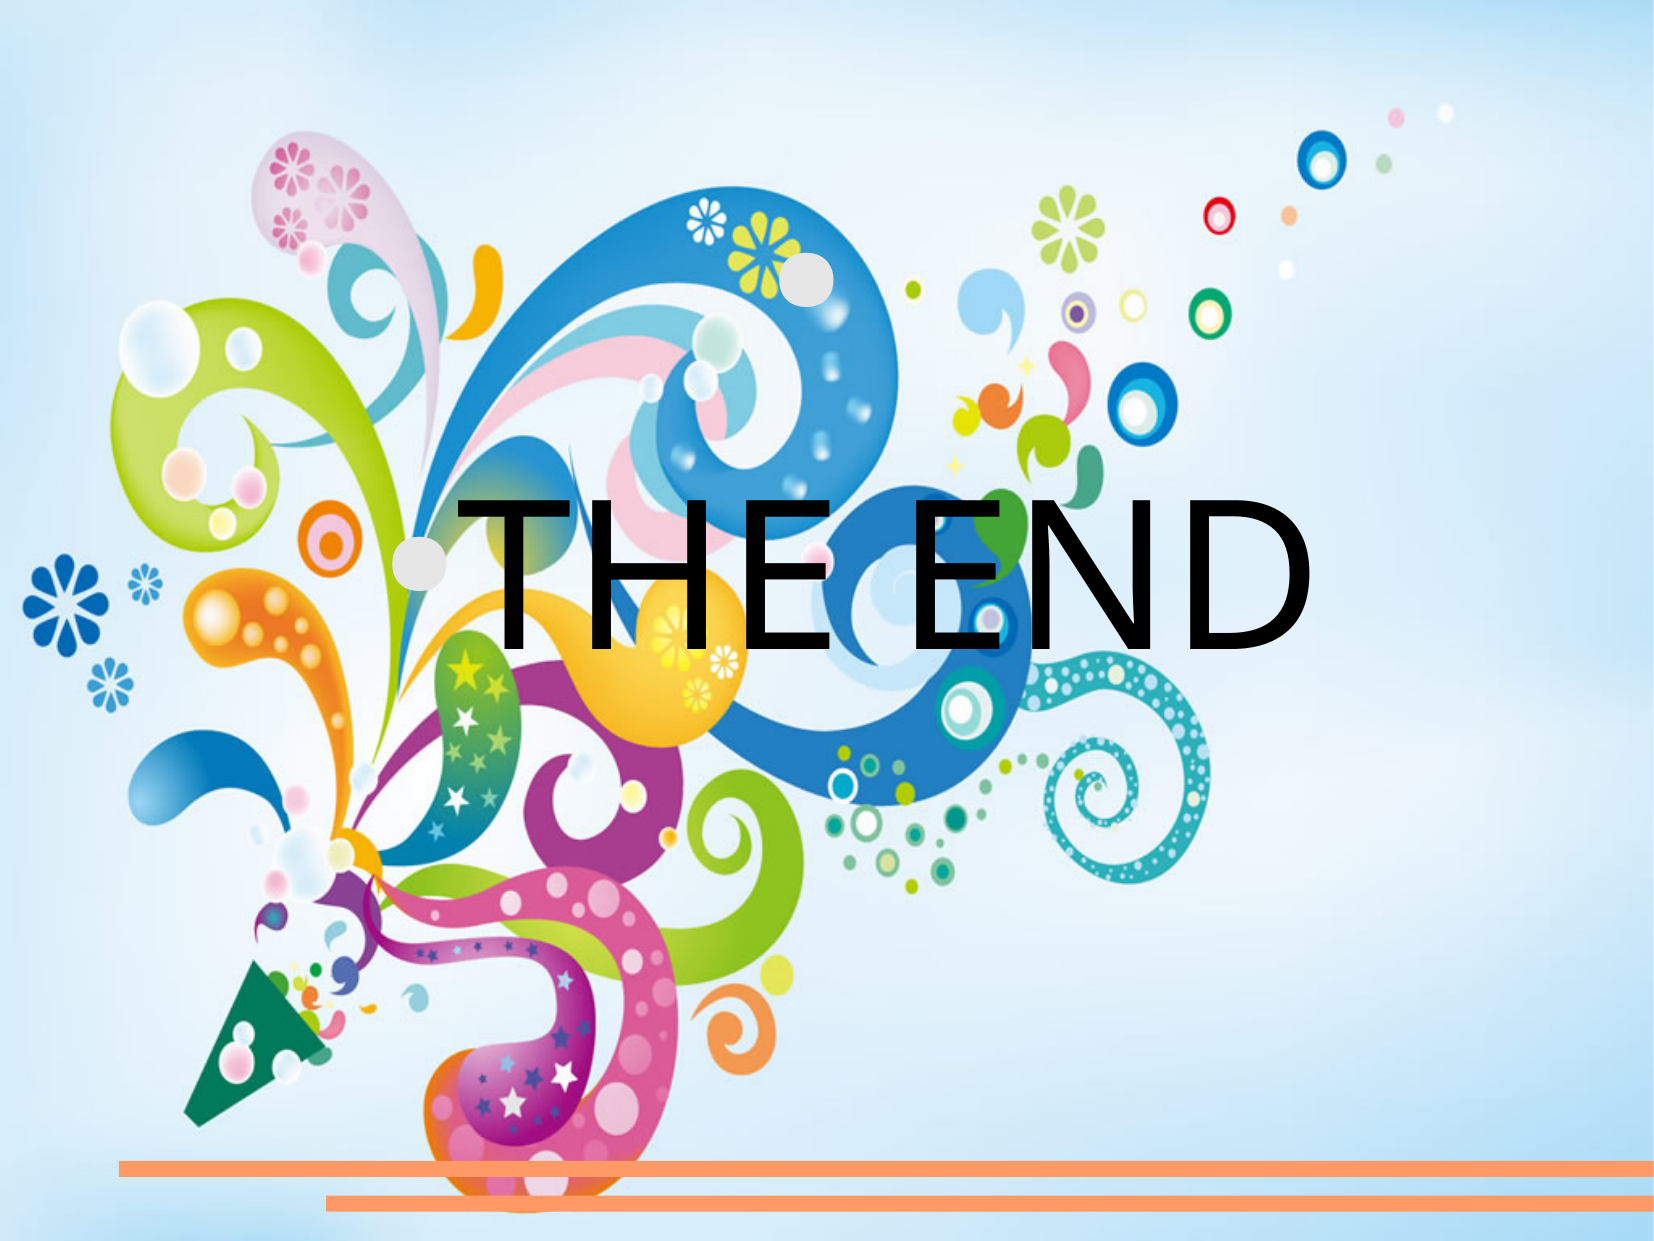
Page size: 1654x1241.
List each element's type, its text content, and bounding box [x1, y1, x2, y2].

list THE END [124, 143, 1564, 954]
picture [0, 0, 1654, 1241]
